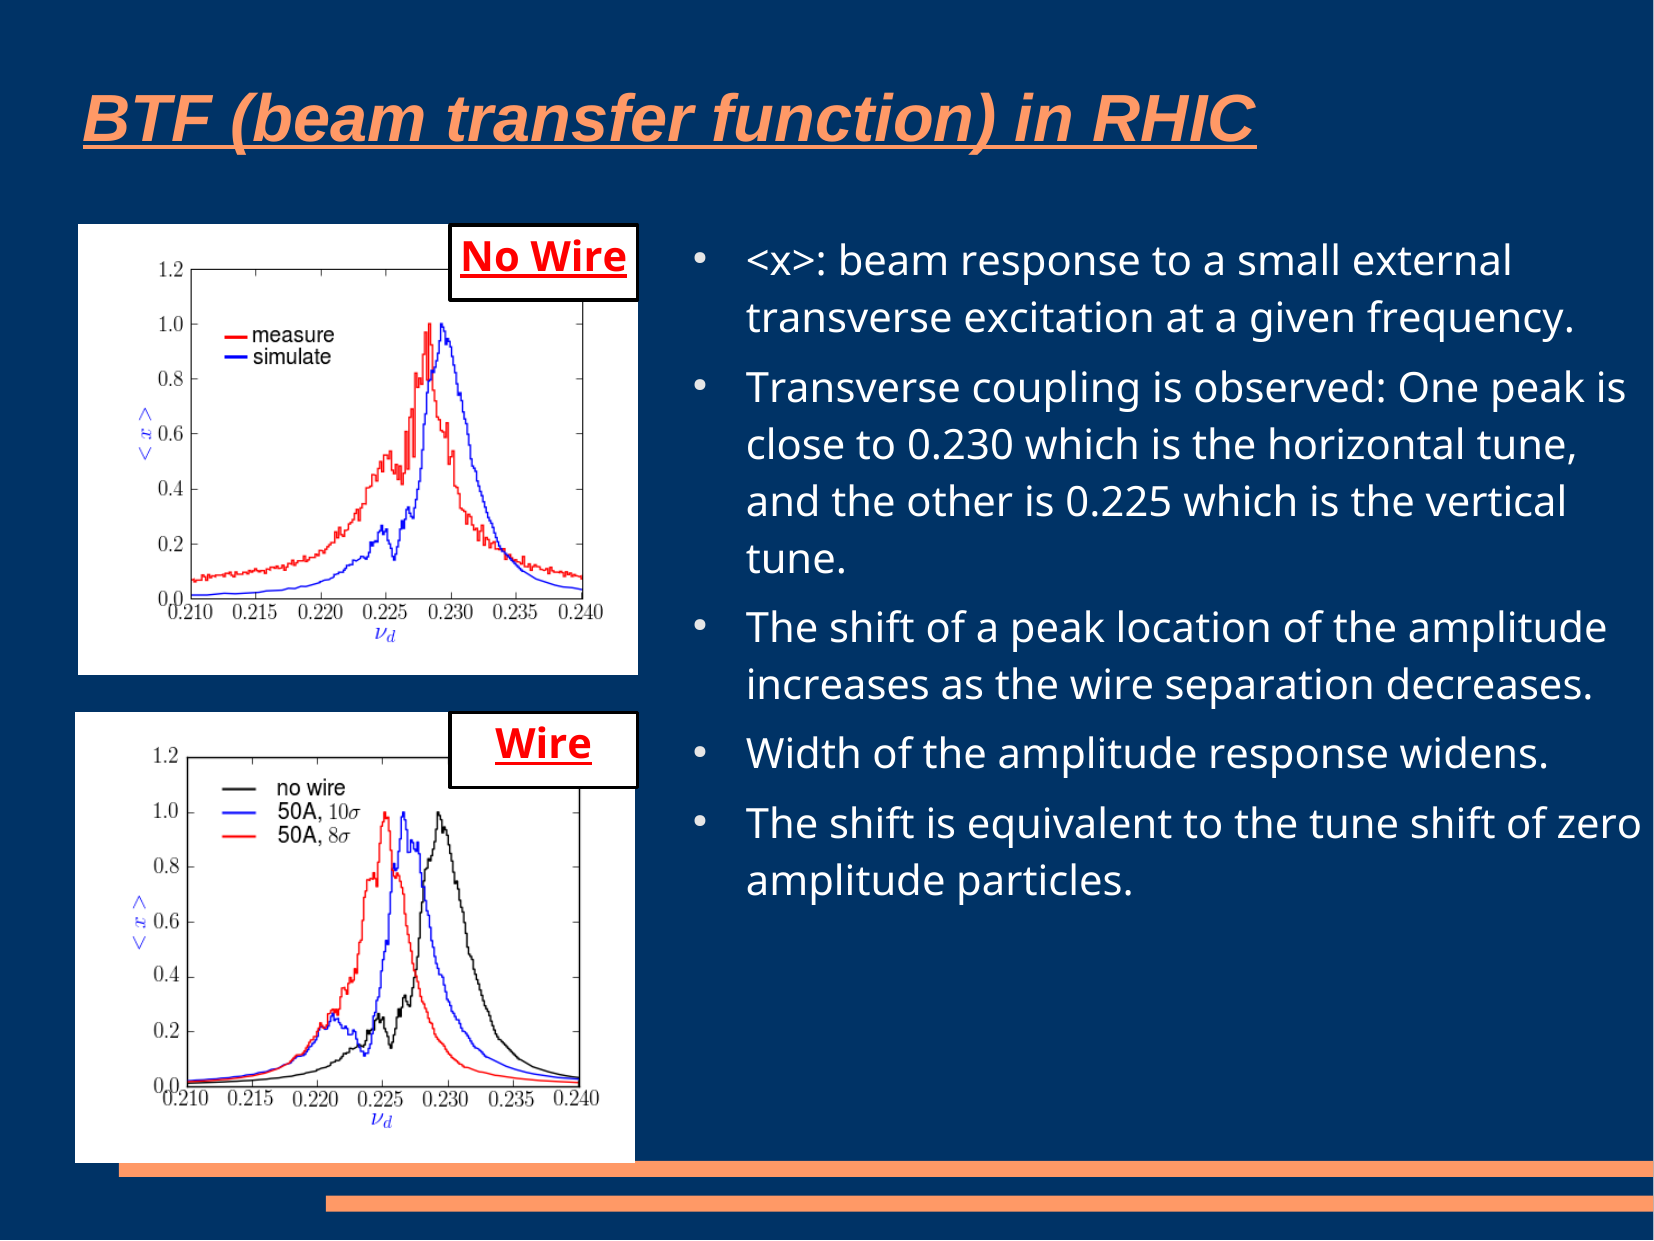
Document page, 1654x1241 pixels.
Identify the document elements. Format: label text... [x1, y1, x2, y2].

list Wire [450, 712, 638, 788]
list No Wire [450, 225, 638, 301]
title BTF (beam transfer function) in RHIC [82, 49, 1571, 188]
picture [75, 712, 635, 1163]
list <x>: beam response to a small external transverse excitation at a given frequency. Transverse coupling is observed: One peak is close to 0.230 which is the horizontal tune, and the other is 0.225 which is the vertical tune. The shift of a peak location of the amplitude increases as the wire separation decreases. Width of the amplitude response widens. The shift is equivalent to the tune shift of zero amplitude particles. [675, 230, 1651, 922]
picture [78, 224, 638, 676]
